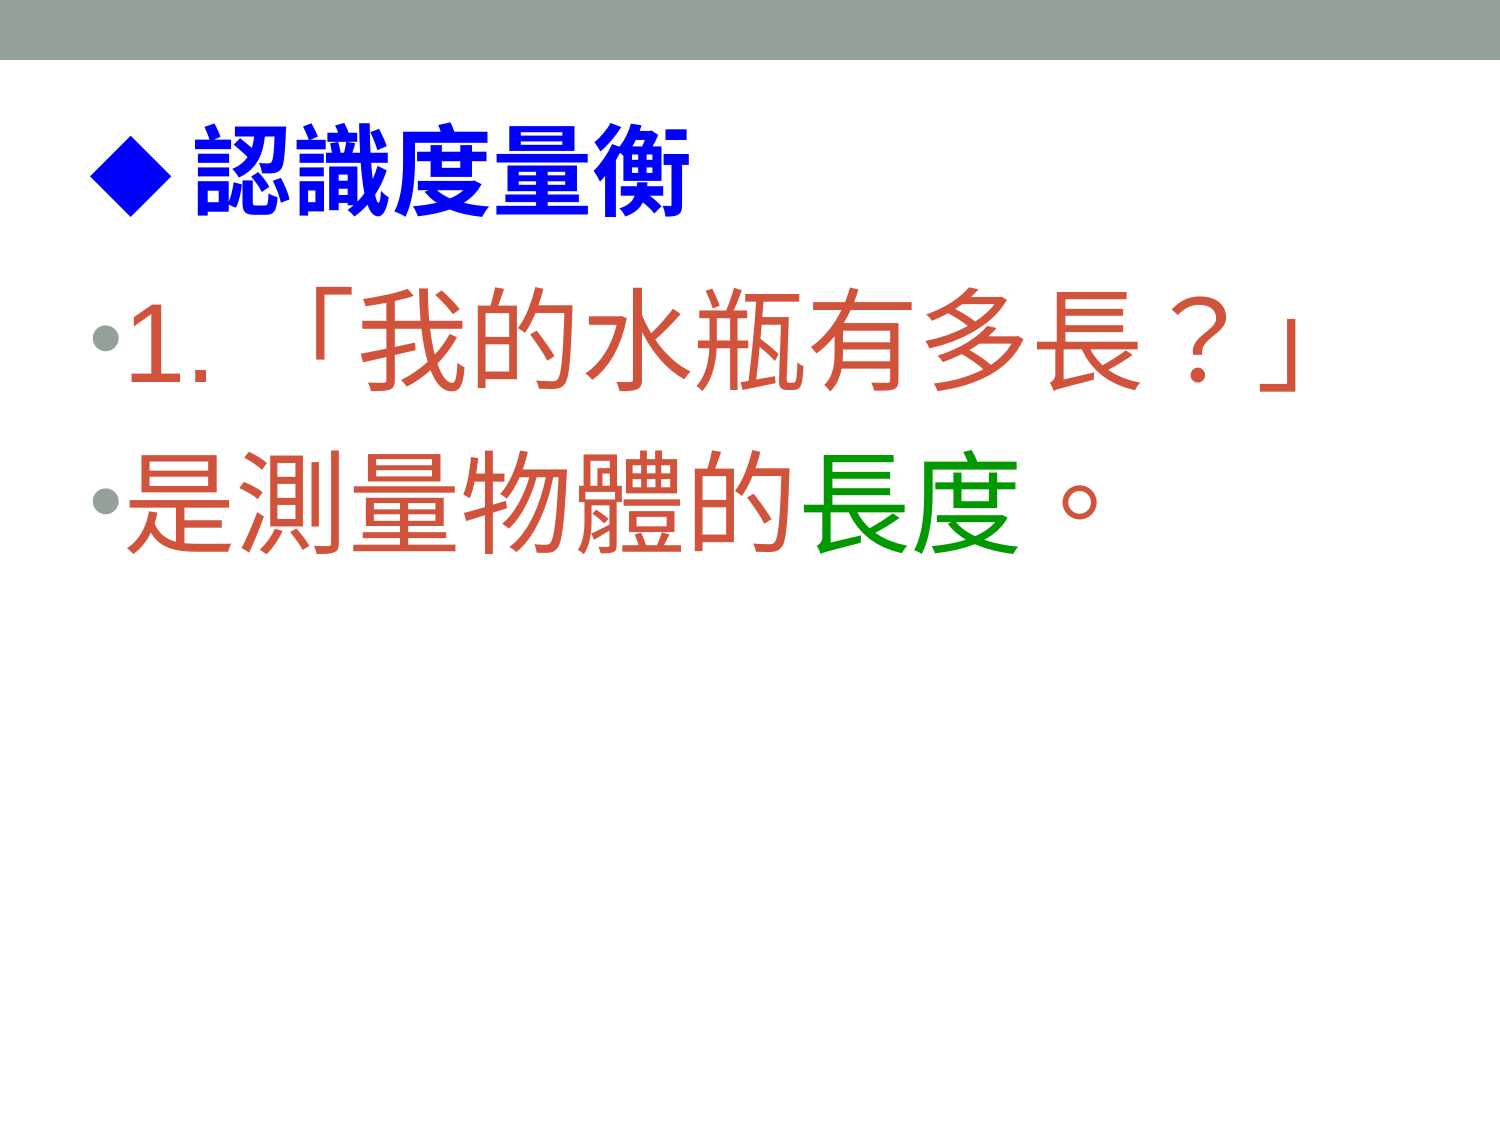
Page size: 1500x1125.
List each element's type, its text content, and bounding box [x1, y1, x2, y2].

title ◆認識度量衡 [75, 87, 1426, 250]
list 1.「我的水瓶有多長？」 是測量物體的長度。 [75, 262, 1426, 1063]
